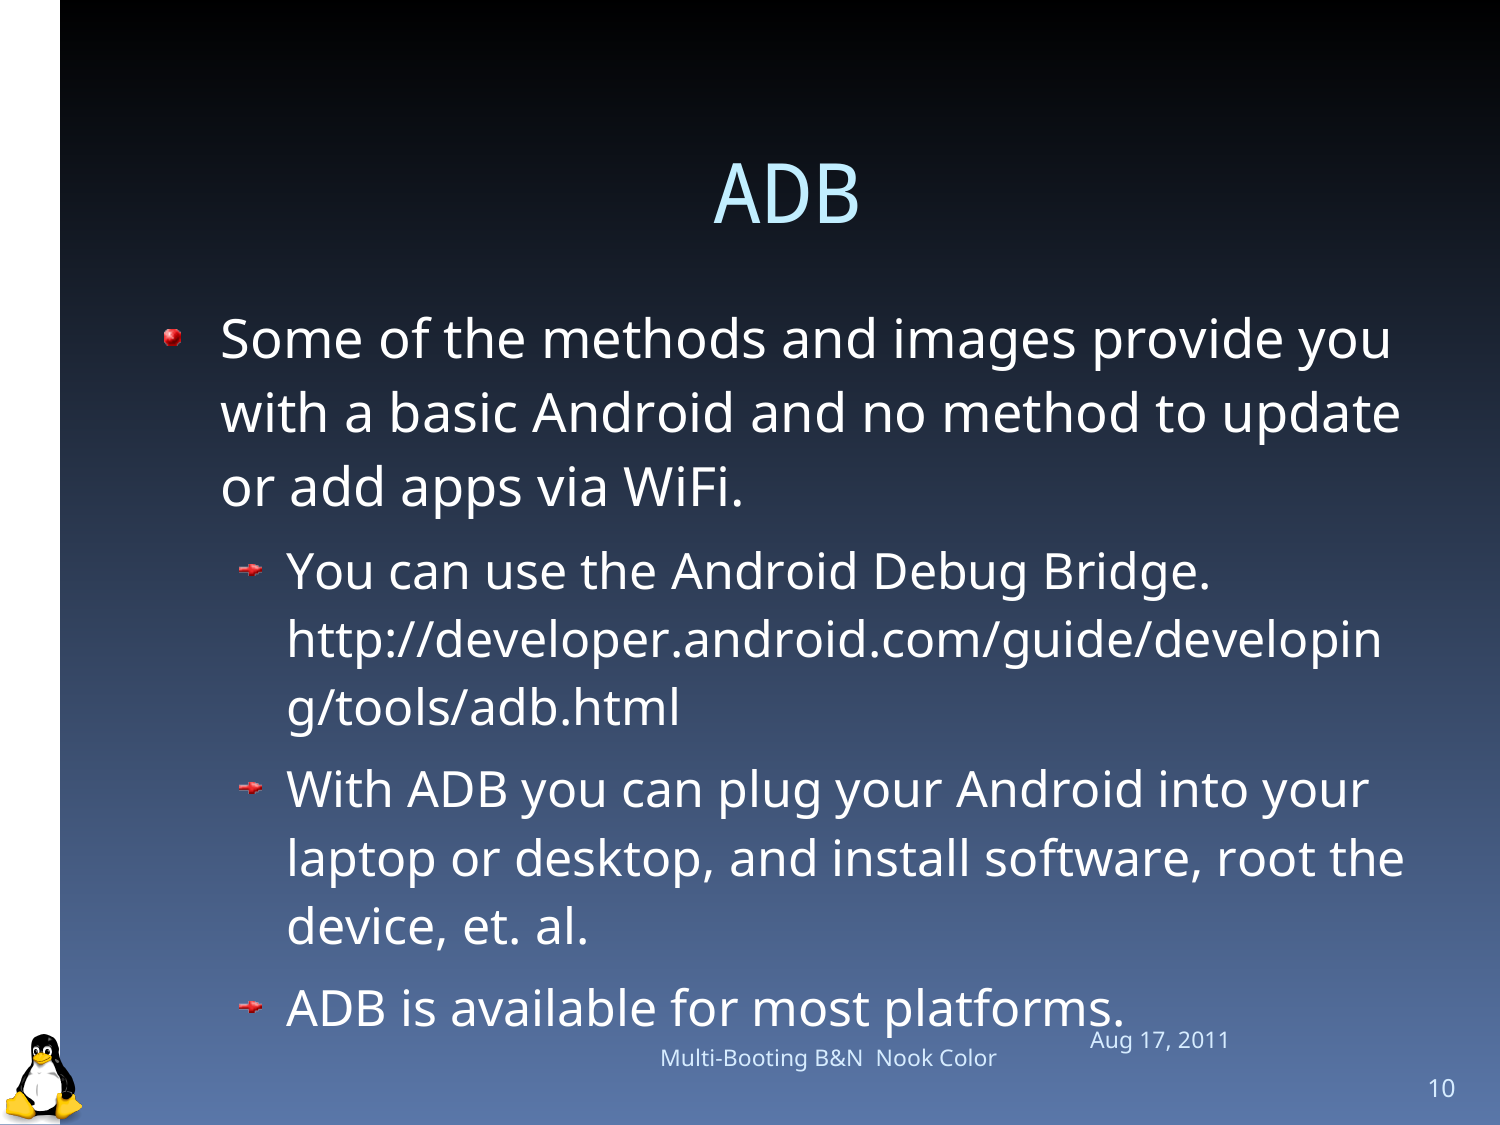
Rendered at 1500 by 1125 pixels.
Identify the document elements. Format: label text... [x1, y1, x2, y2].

list Some of the methods and images provide you with a basic Android and no method to update or add apps via WiFi. You can use the Android Debug Bridge. http://developer.android.com/guide/developing/tools/adb.html With ADB you can plug your Android into your laptop or desktop, and install software, root the device, et. al. ADB is available for most platforms. [149, 292, 1425, 1051]
title ADB [149, 84, 1425, 292]
picture [0, 1034, 82, 1125]
